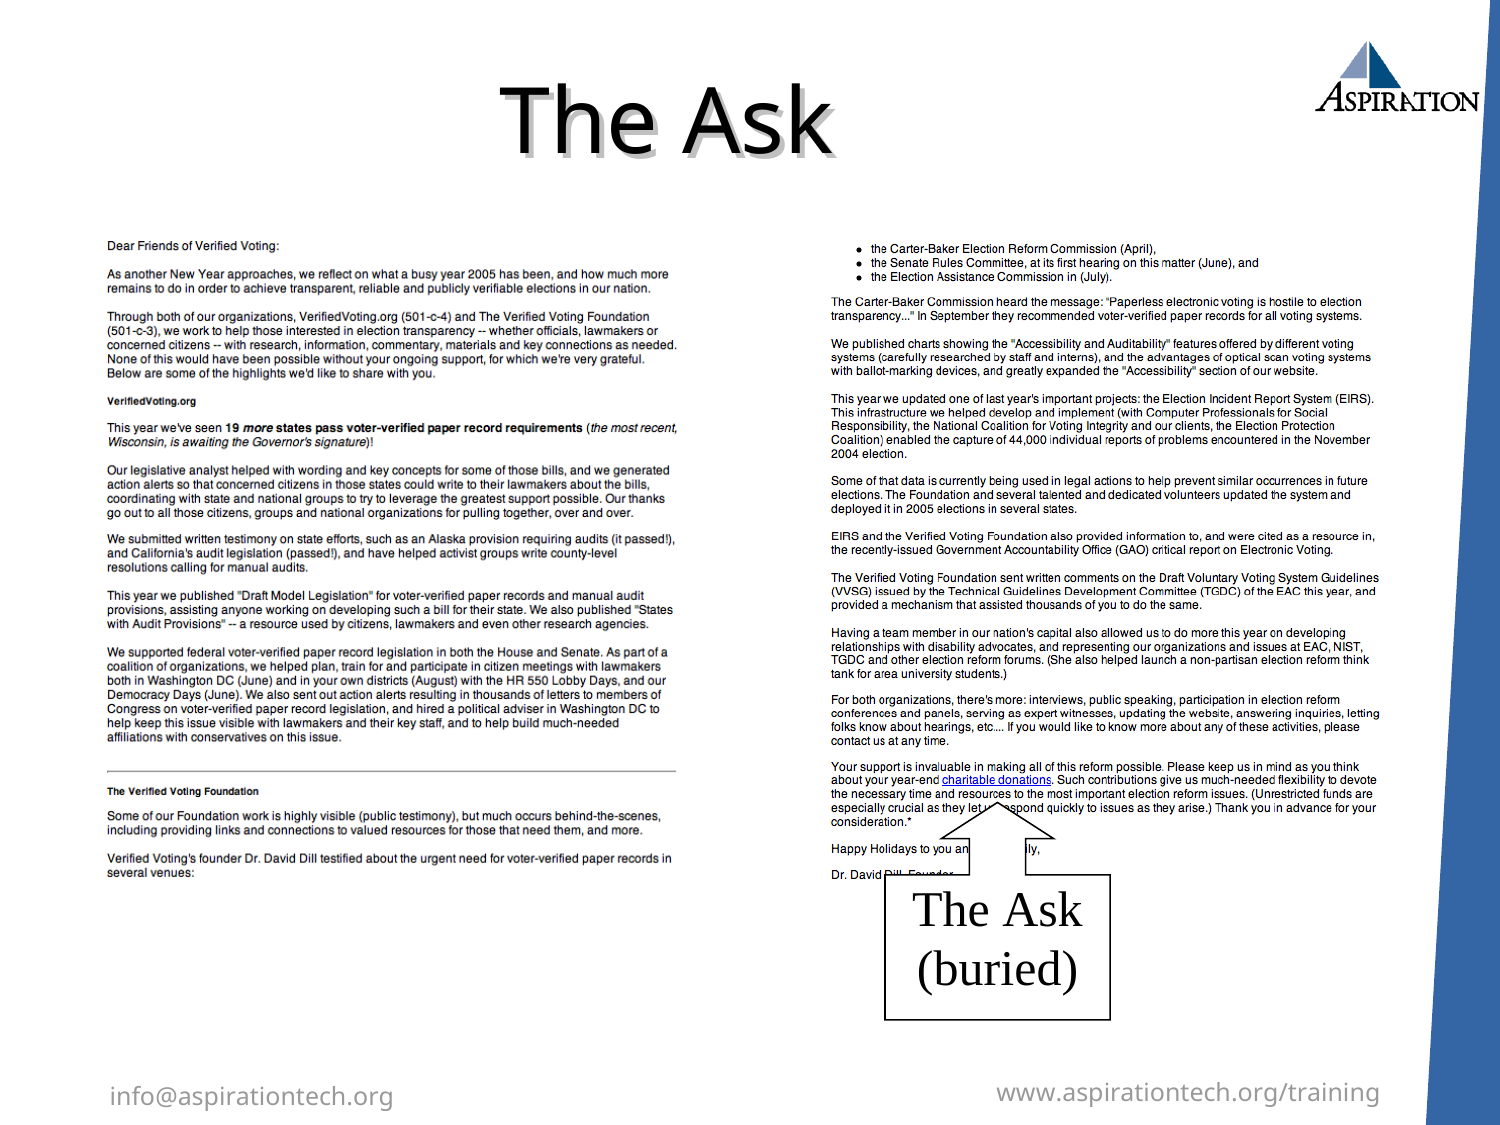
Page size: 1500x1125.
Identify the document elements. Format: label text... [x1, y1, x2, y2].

title The Ask [49, 19, 1284, 206]
picture [102, 238, 679, 892]
text_box The Ask (buried) [885, 802, 1111, 1020]
picture [827, 238, 1386, 892]
picture [1315, 41, 1480, 120]
